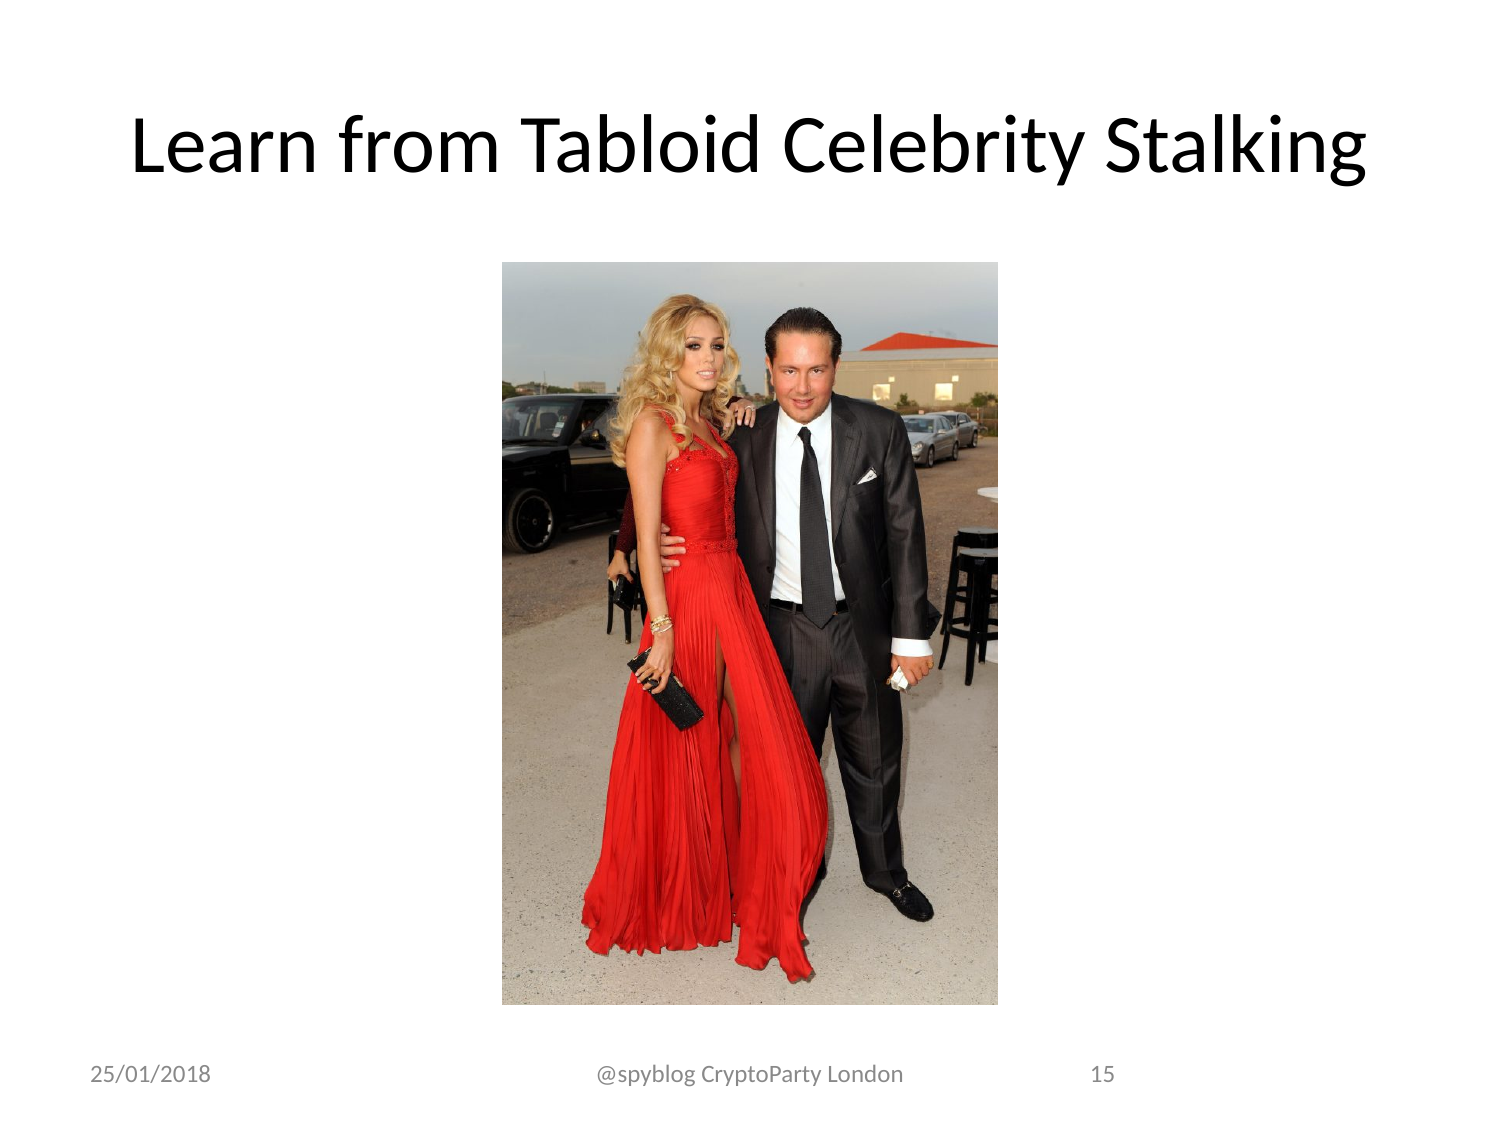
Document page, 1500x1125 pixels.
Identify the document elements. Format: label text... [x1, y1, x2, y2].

picture [502, 262, 998, 1005]
title Learn from Tabloid Celebrity Stalking [75, 45, 1426, 233]
text_box @spyblog CryptoParty London [512, 1042, 988, 1103]
text_box 25/01/2018 [75, 1042, 426, 1103]
text_box ‹#› [1074, 1042, 1426, 1103]
